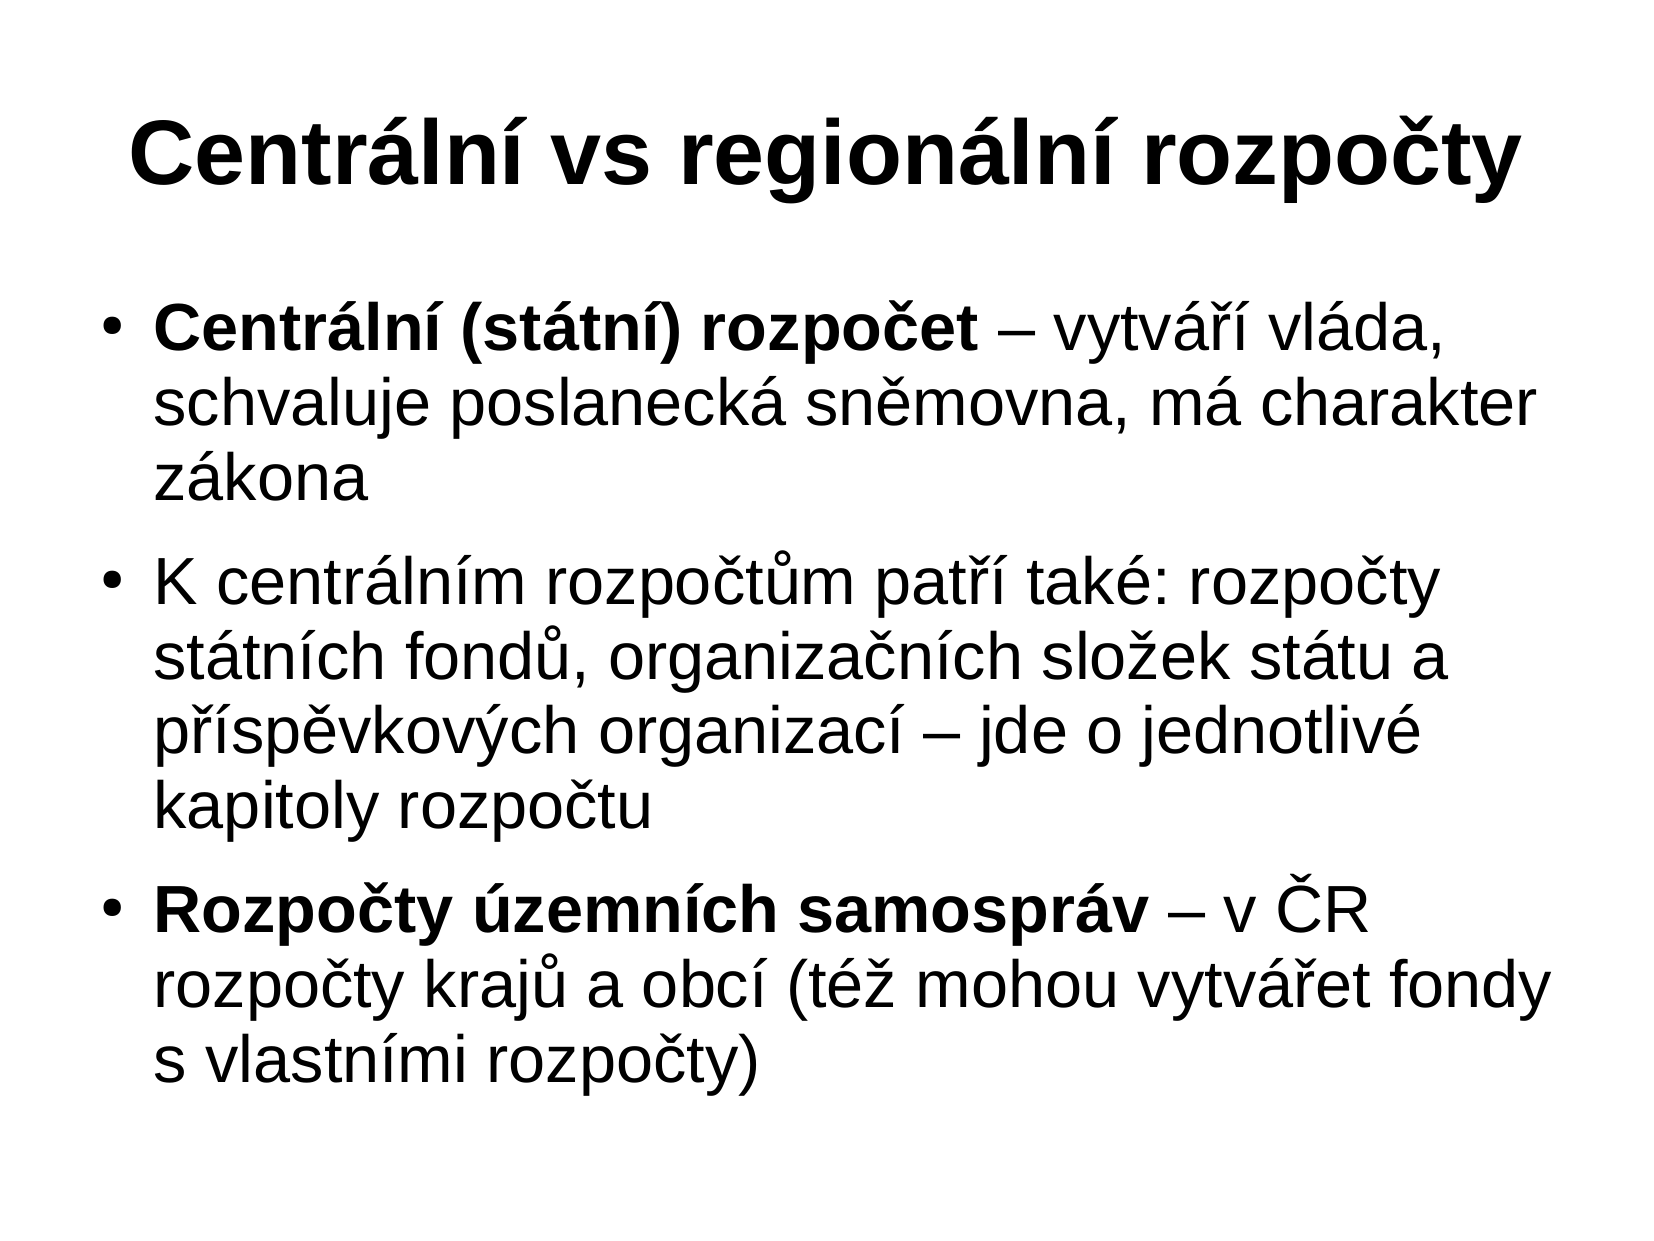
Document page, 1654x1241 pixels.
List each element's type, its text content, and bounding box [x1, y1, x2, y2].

title Centrální vs regionální rozpočty [82, 49, 1571, 257]
list Centrální (státní) rozpočet – vytváří vláda, schvaluje poslanecká sněmovna, má charakter zákona K centrálním rozpočtům patří také: rozpočty státních fondů, organizačních složek státu a příspěvkových organizací – jde o jednotlivé kapitoly rozpočtu Rozpočty územních samospráv – v ČR rozpočty krajů a obcí (též mohou vytvářet fondy s vlastními rozpočty) [82, 290, 1571, 1109]
